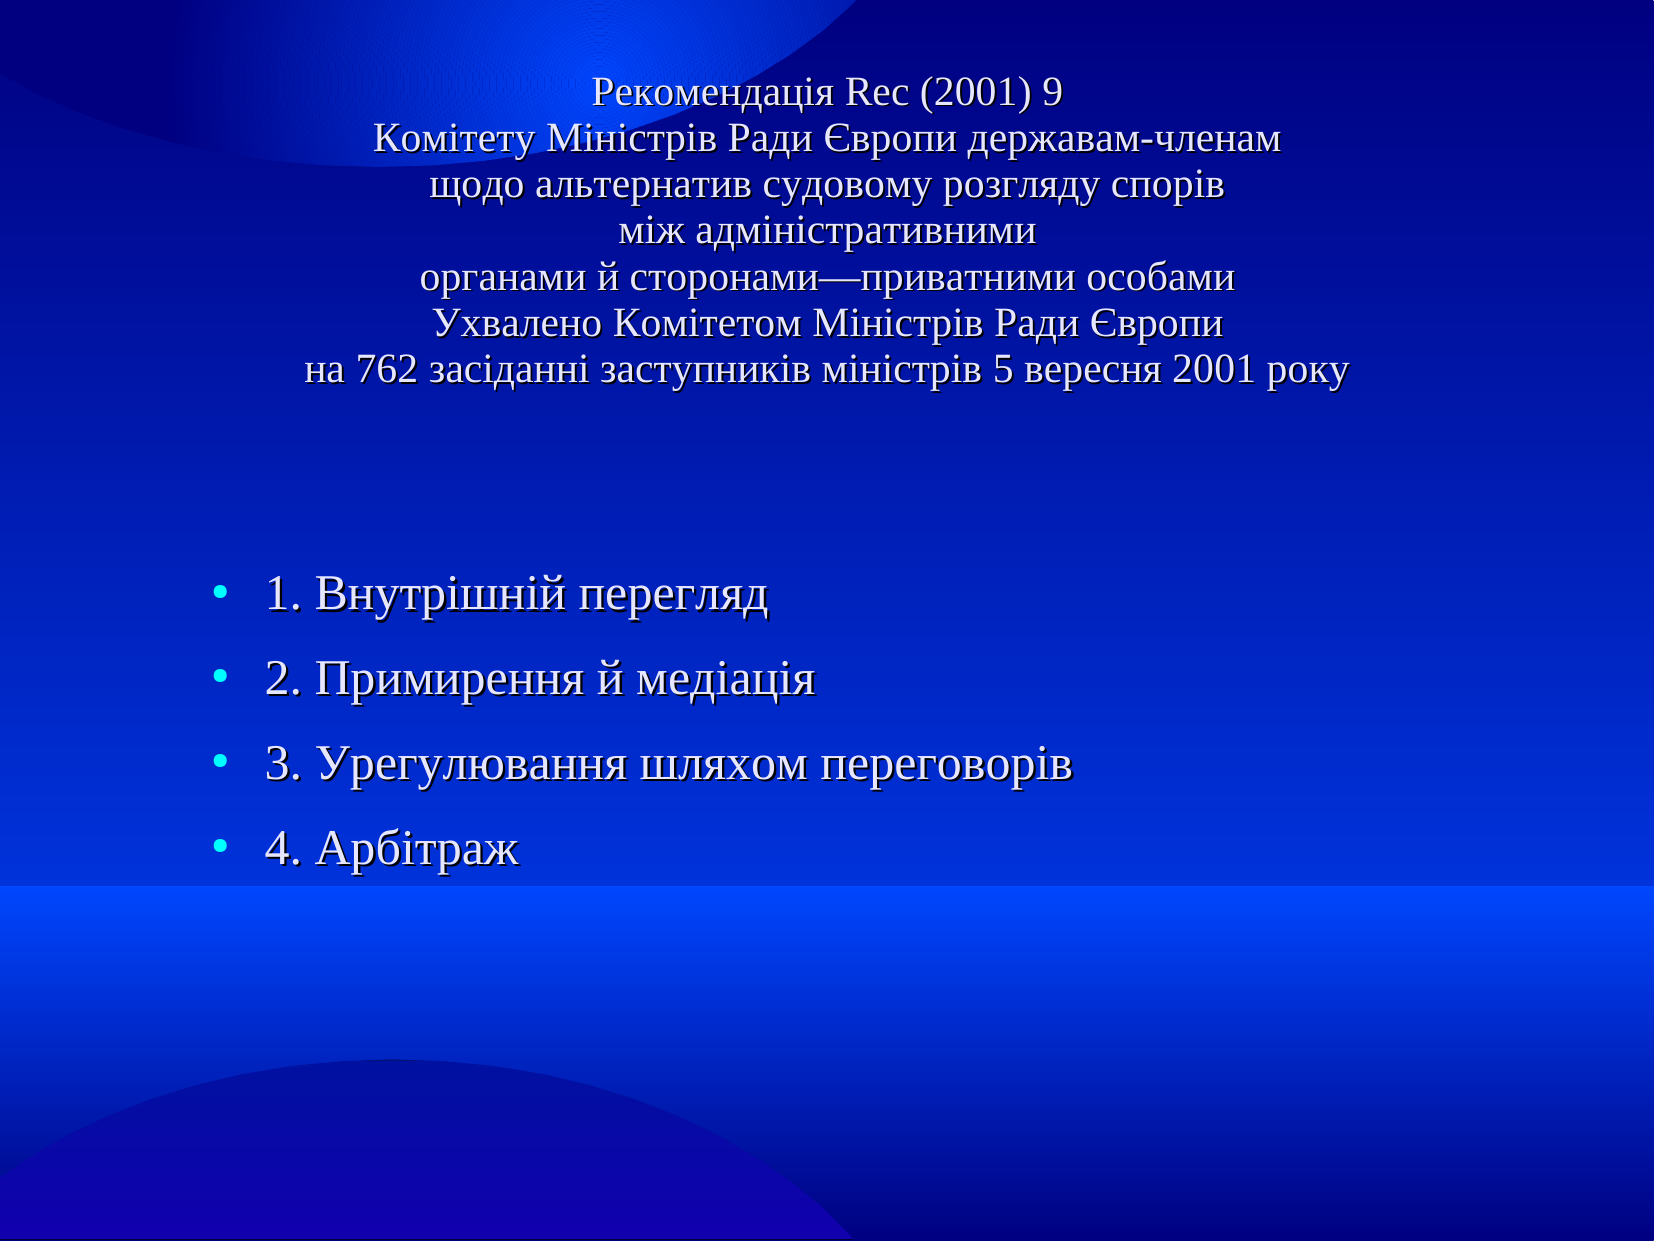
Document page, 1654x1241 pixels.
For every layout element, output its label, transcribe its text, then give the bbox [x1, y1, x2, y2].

title Рекомендація Rec (2001) 9 Комітету Міністрів Ради Європи державам-членам щодо альтернатив судовому розгляду спорів між адміністративними органами й сторонами—приватними особами Ухвалено Комітетом Міністрів Ради Європи на 762 засіданні заступників міністрів 5 вересня 2001 року [121, 18, 1534, 395]
list 1. Внутрішній перегляд 2. Примирення й медіація 3. Урегулювання шляхом переговорів 4. Арбітраж [193, 480, 1531, 1127]
